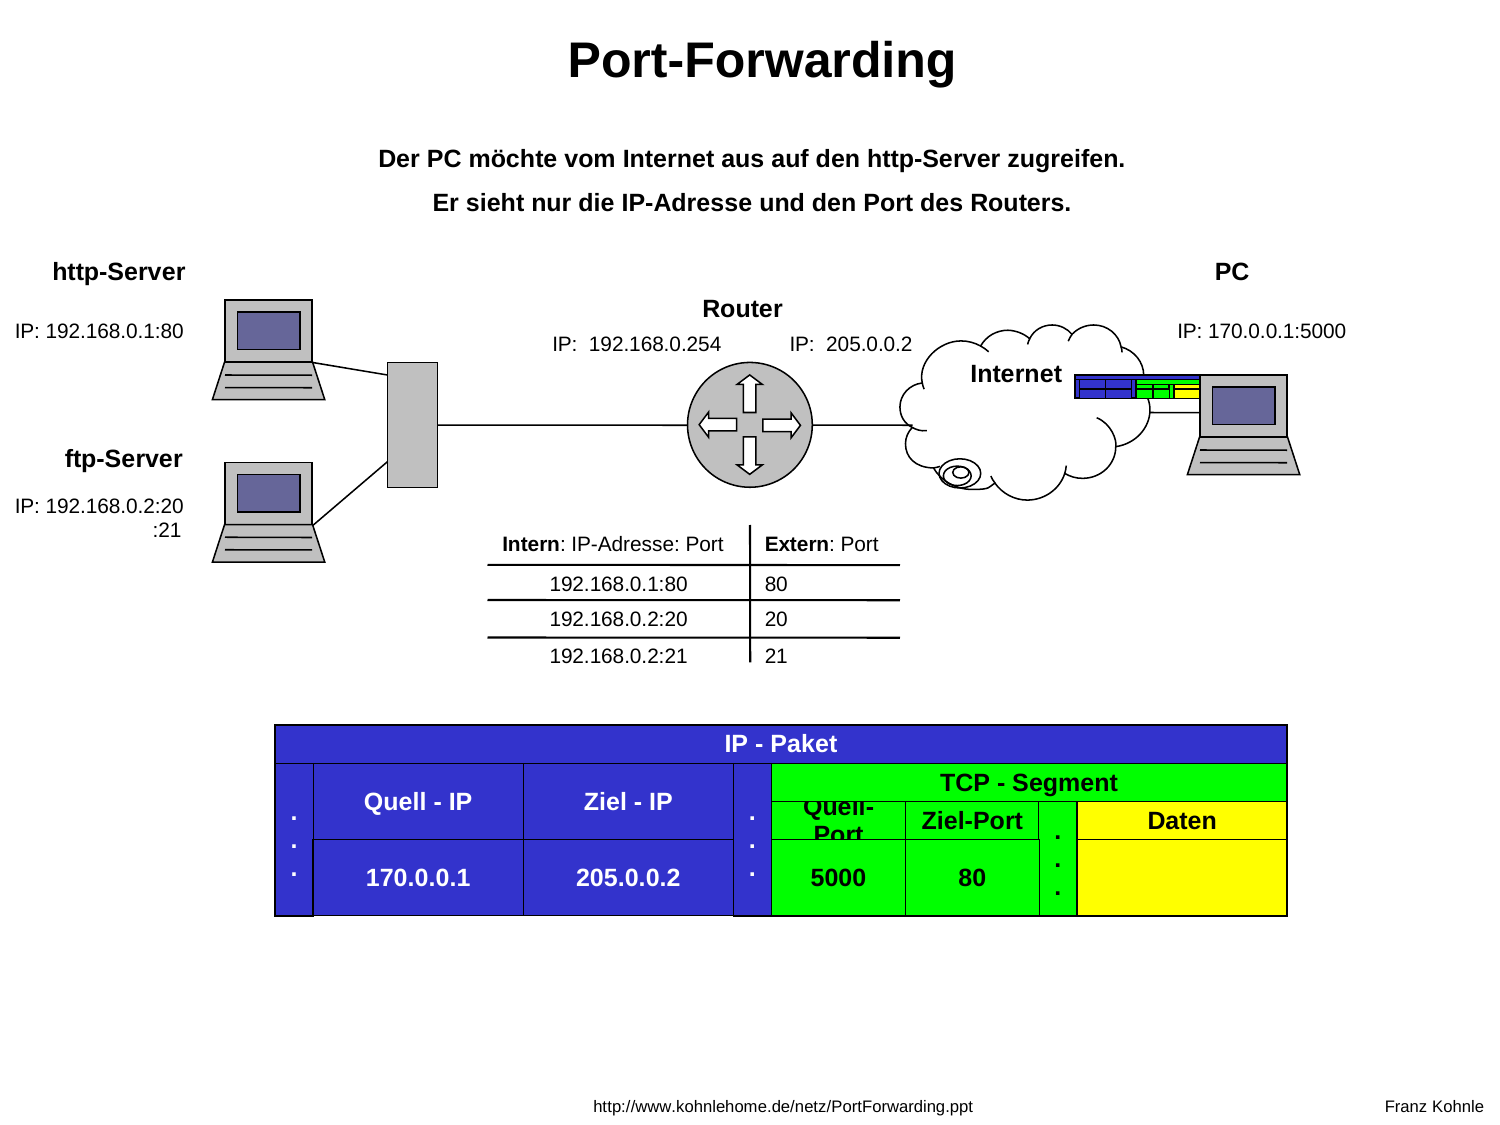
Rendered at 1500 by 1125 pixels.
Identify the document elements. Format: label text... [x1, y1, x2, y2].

text_box [1078, 840, 1288, 916]
text_box Internet [899, 324, 1150, 501]
text_box 170.0.0.1 [313, 839, 523, 916]
text_box http-Server [37, 249, 202, 294]
text_box 192.168.0.2:20 [487, 602, 750, 625]
text_box [212, 462, 325, 563]
text_box 20 [750, 601, 901, 636]
text_box Quell - IP [314, 764, 524, 839]
text_box 192.168.0.2:21 [487, 637, 750, 663]
text_box Extern: Port [752, 524, 901, 564]
text_box ... [1038, 802, 1078, 916]
text_box http://www.kohnlehome.de/netz/PortForwarding.ppt [578, 1089, 991, 1125]
text_box Daten [1078, 801, 1288, 840]
text_box PC [1200, 249, 1265, 294]
text_box Franz Kohnle [1370, 1089, 1500, 1125]
text_box [1074, 374, 1300, 475]
text_box Ziel-Port [905, 802, 1038, 839]
text_box IP: 170.0.0.1:5000 [1162, 312, 1362, 352]
text_box 21 [750, 637, 901, 678]
text_box Router [687, 287, 798, 331]
text_box [687, 362, 813, 488]
text_box IP: 192.168.0.254 [537, 324, 737, 364]
text_box 5000 [771, 839, 905, 916]
text_box TCP - Segment [771, 763, 1287, 802]
text_box [387, 362, 438, 488]
text_box ... [275, 763, 314, 916]
text_box Intern: IP-Adresse: Port [487, 524, 749, 563]
text_box IP - Paket [275, 725, 1288, 764]
text_box Der PC möchte vom Internet aus auf den http-Server zugreifen. Er sieht nur die IP-Adresse und den Port des Routers. [363, 137, 1143, 225]
text_box ftp-Server [49, 437, 199, 481]
text_box Ziel - IP [524, 764, 734, 839]
text_box ... [734, 764, 771, 916]
text_box IP: 192.168.0.2:20 :21 [0, 487, 199, 550]
text_box 80 [905, 839, 1040, 916]
text_box 192.168.0.1:80 [487, 566, 749, 599]
text_box Port-Forwarding [552, 24, 972, 97]
text_box IP: 205.0.0.2 [774, 324, 928, 364]
text_box 205.0.0.2 [523, 839, 734, 916]
text_box [212, 299, 325, 400]
text_box 80 [752, 566, 901, 599]
text_box Quell-Port [771, 802, 905, 839]
text_box IP: 192.168.0.1:80 [0, 312, 199, 352]
